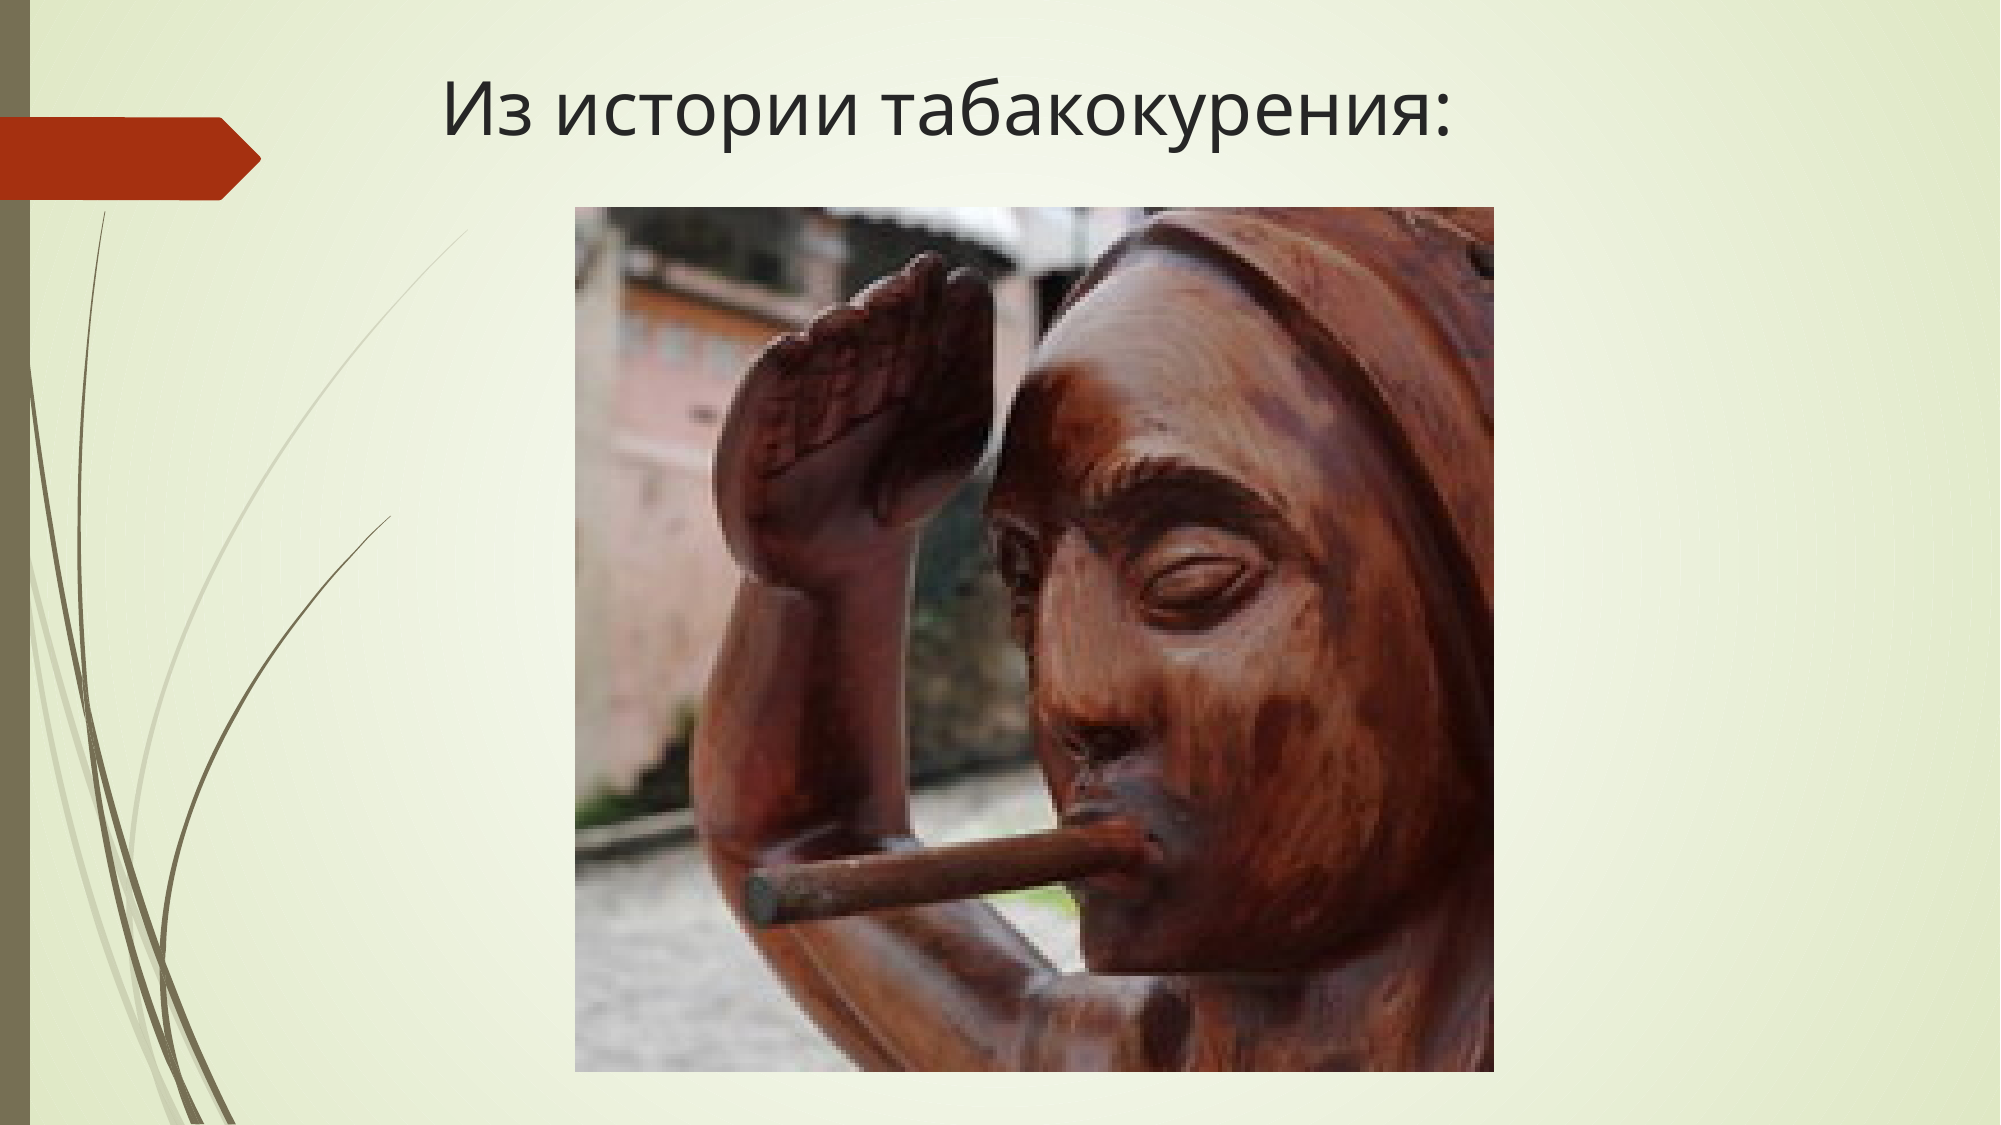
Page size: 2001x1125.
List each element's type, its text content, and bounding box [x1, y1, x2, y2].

picture [575, 207, 1494, 1072]
title Из истории табакокурения: [425, 52, 1888, 1115]
